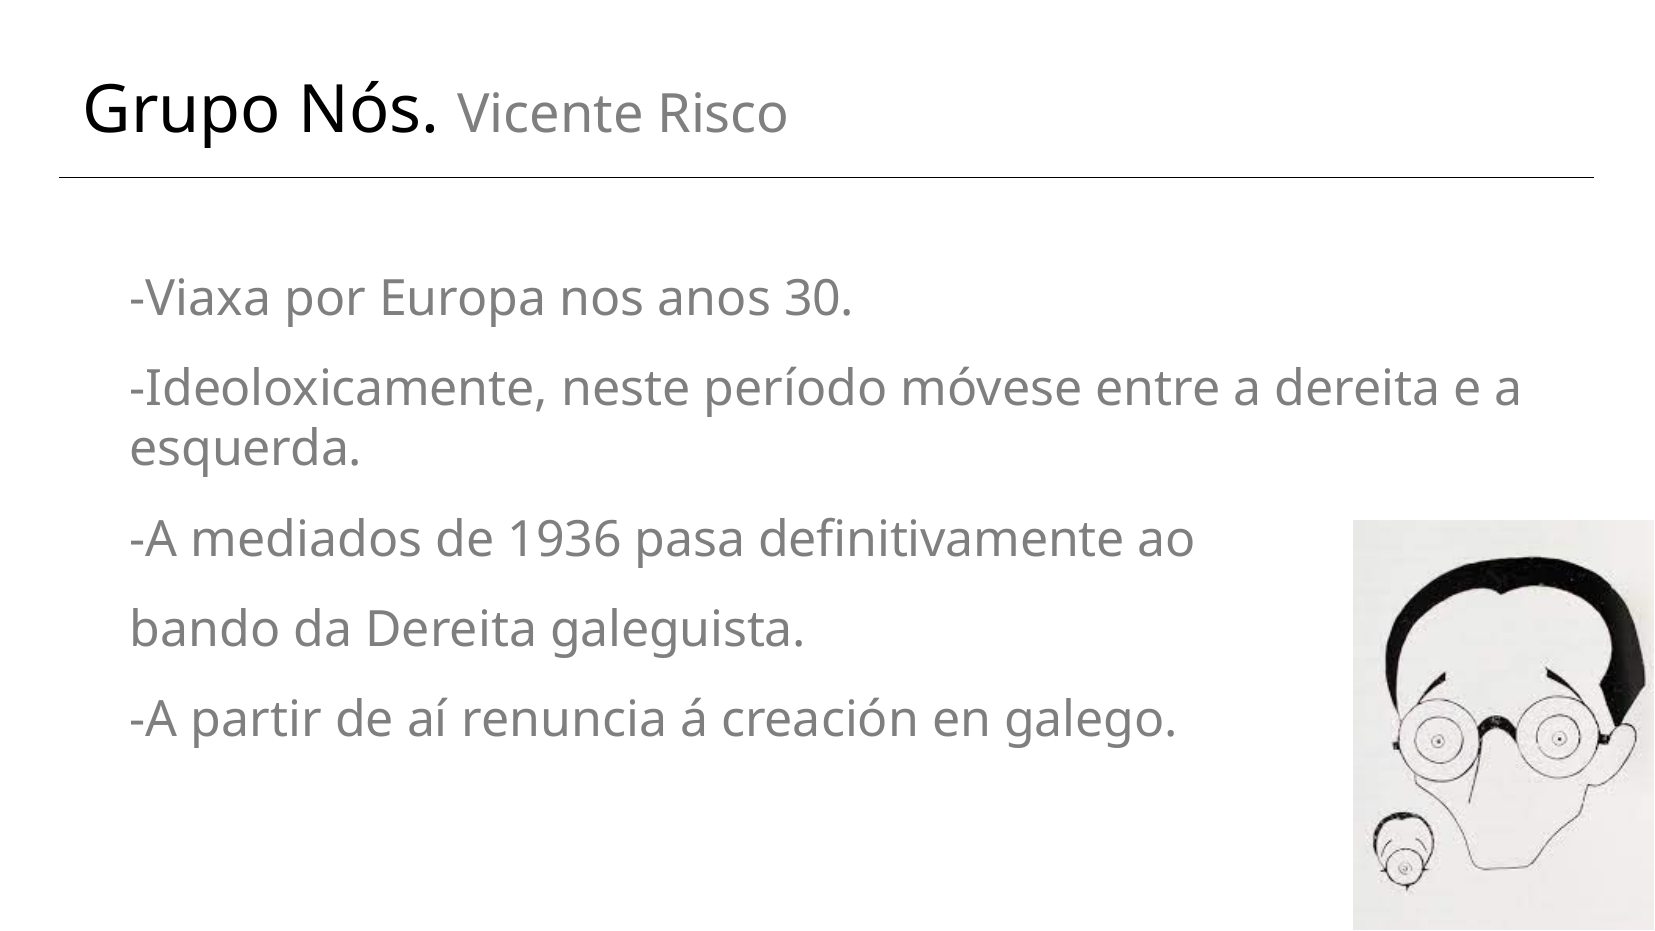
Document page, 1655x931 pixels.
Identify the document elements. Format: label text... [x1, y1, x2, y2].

picture [1353, 520, 1654, 931]
list -Viaxa por Europa nos anos 30. -Ideoloxicamente, neste período móvese entre a dereita e a esquerda. -A mediados de 1936 pasa definitivamente ao bando da Dereita galeguista. -A partir de aí renuncia á creación en galego. [49, 160, 1606, 828]
title Grupo Nós. Vicente Risco [80, 63, 1256, 160]
